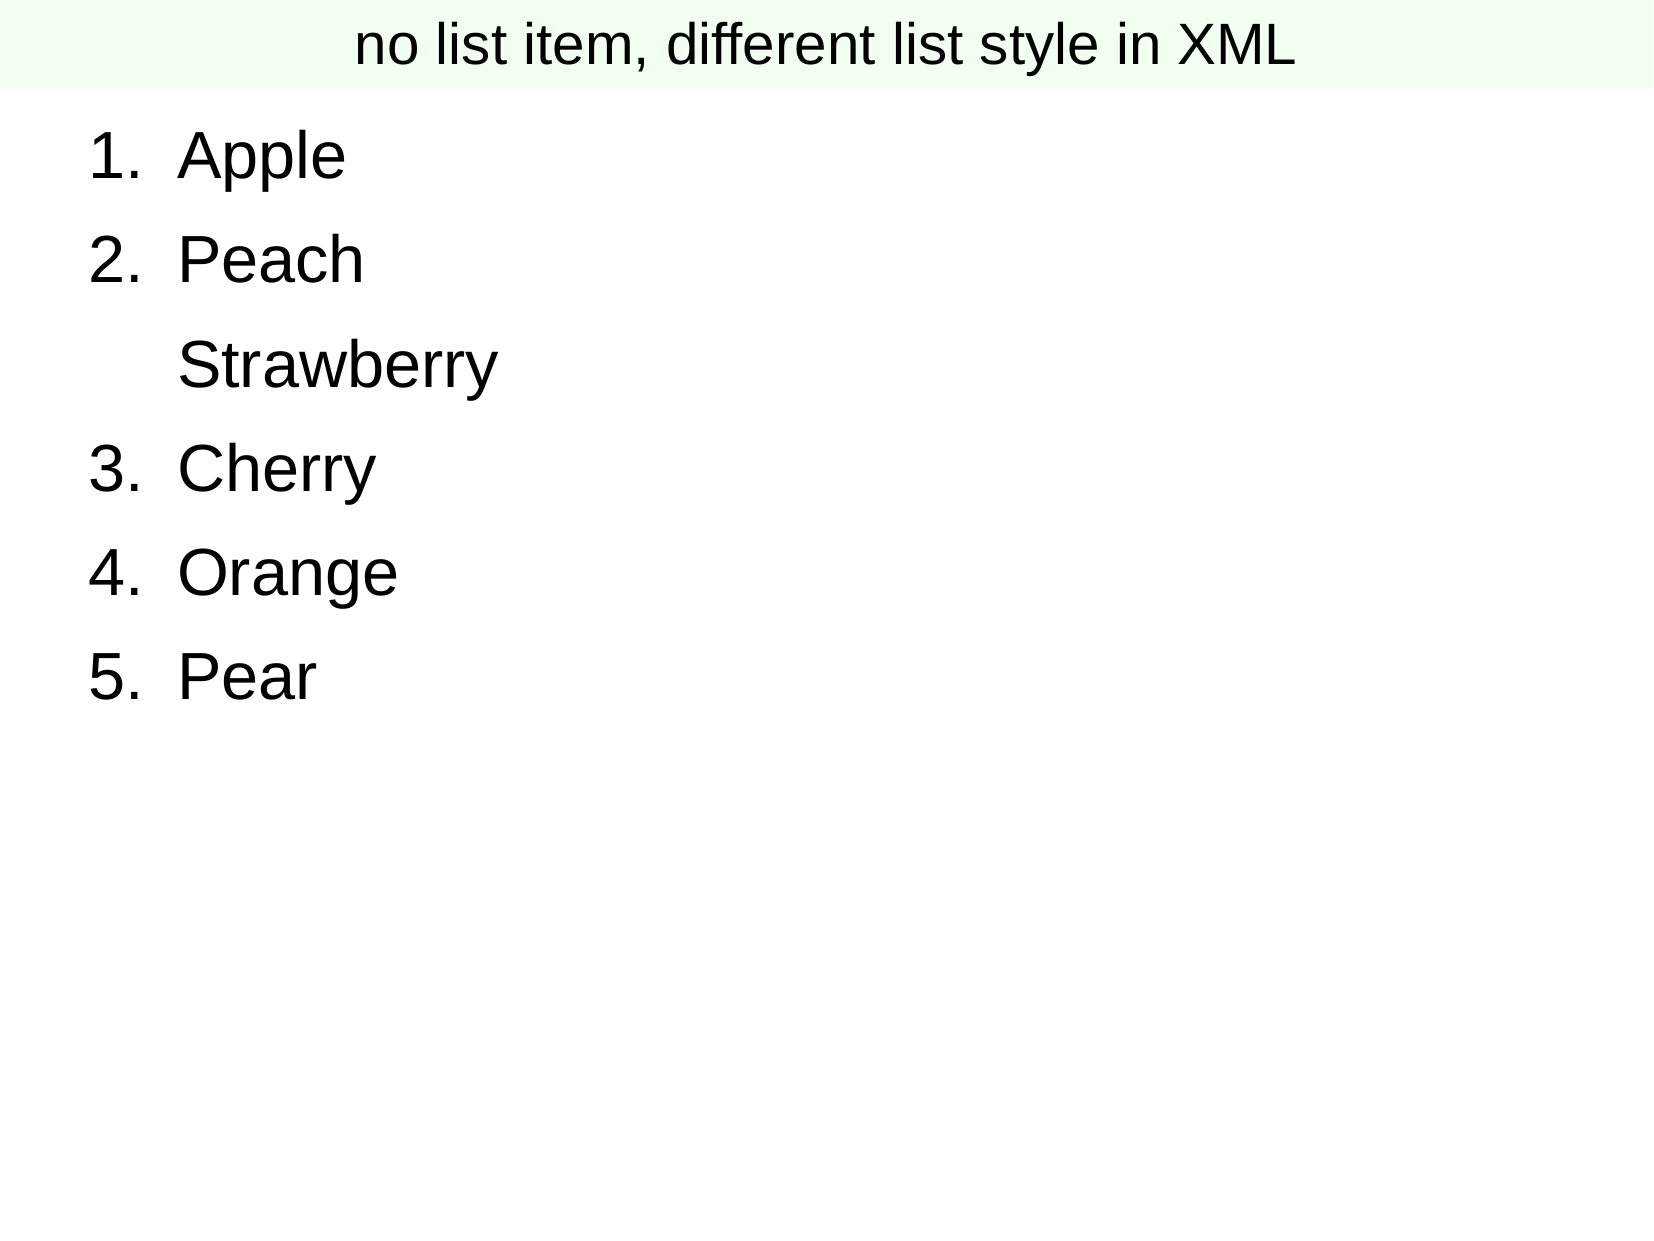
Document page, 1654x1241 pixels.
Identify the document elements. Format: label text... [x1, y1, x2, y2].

list Apple Peach Strawberry Cherry Orange Pear [88, 118, 1565, 1063]
title no list item, different list style in XML [0, 0, 1654, 89]
